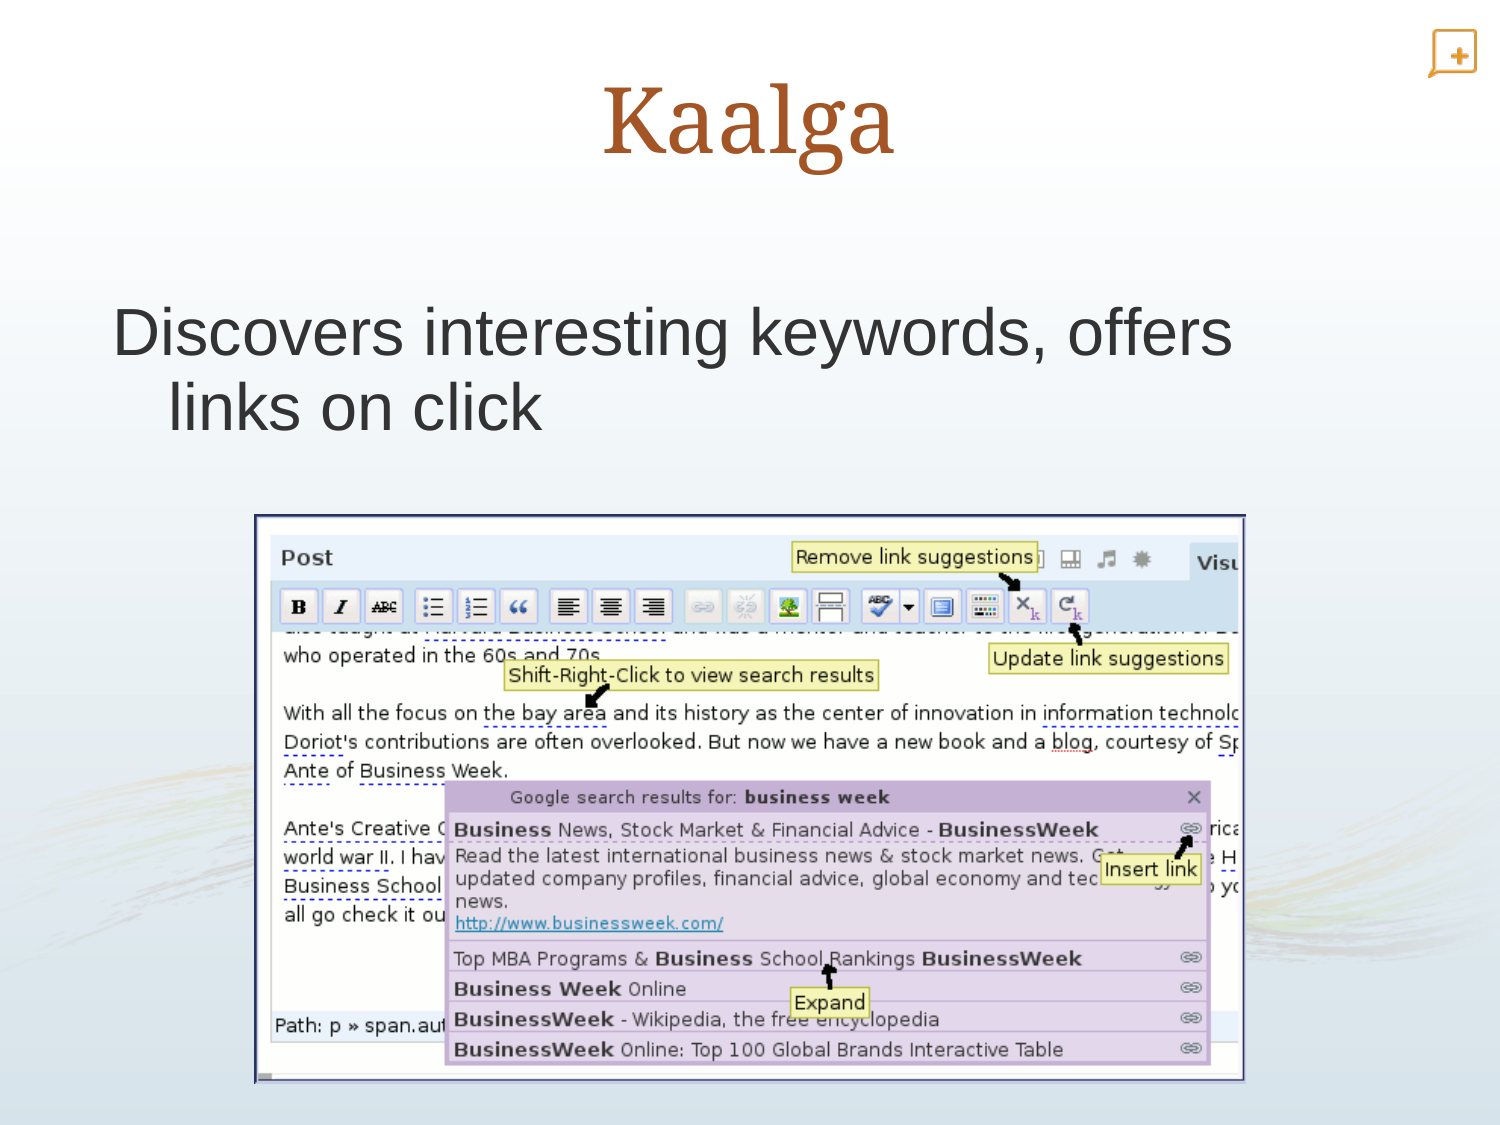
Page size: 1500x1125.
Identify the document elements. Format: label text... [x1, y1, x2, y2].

list Discovers interesting keywords, offers links on click [112, 295, 1388, 1034]
title Kaalga [112, 0, 1388, 251]
picture [0, 0, 1500, 1125]
